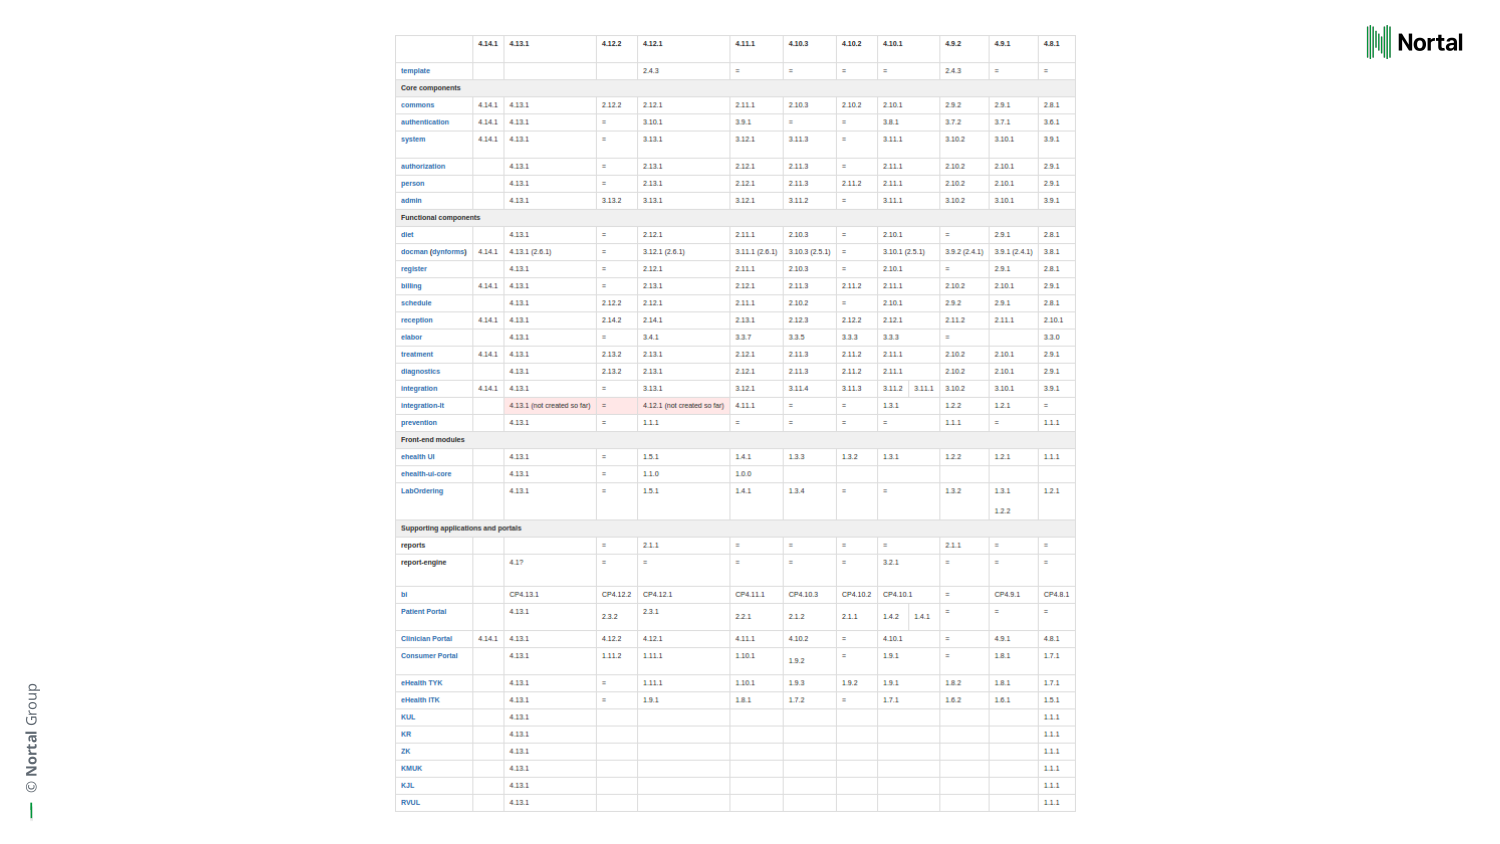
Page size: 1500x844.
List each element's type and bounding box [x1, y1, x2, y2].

picture [390, 29, 1085, 819]
